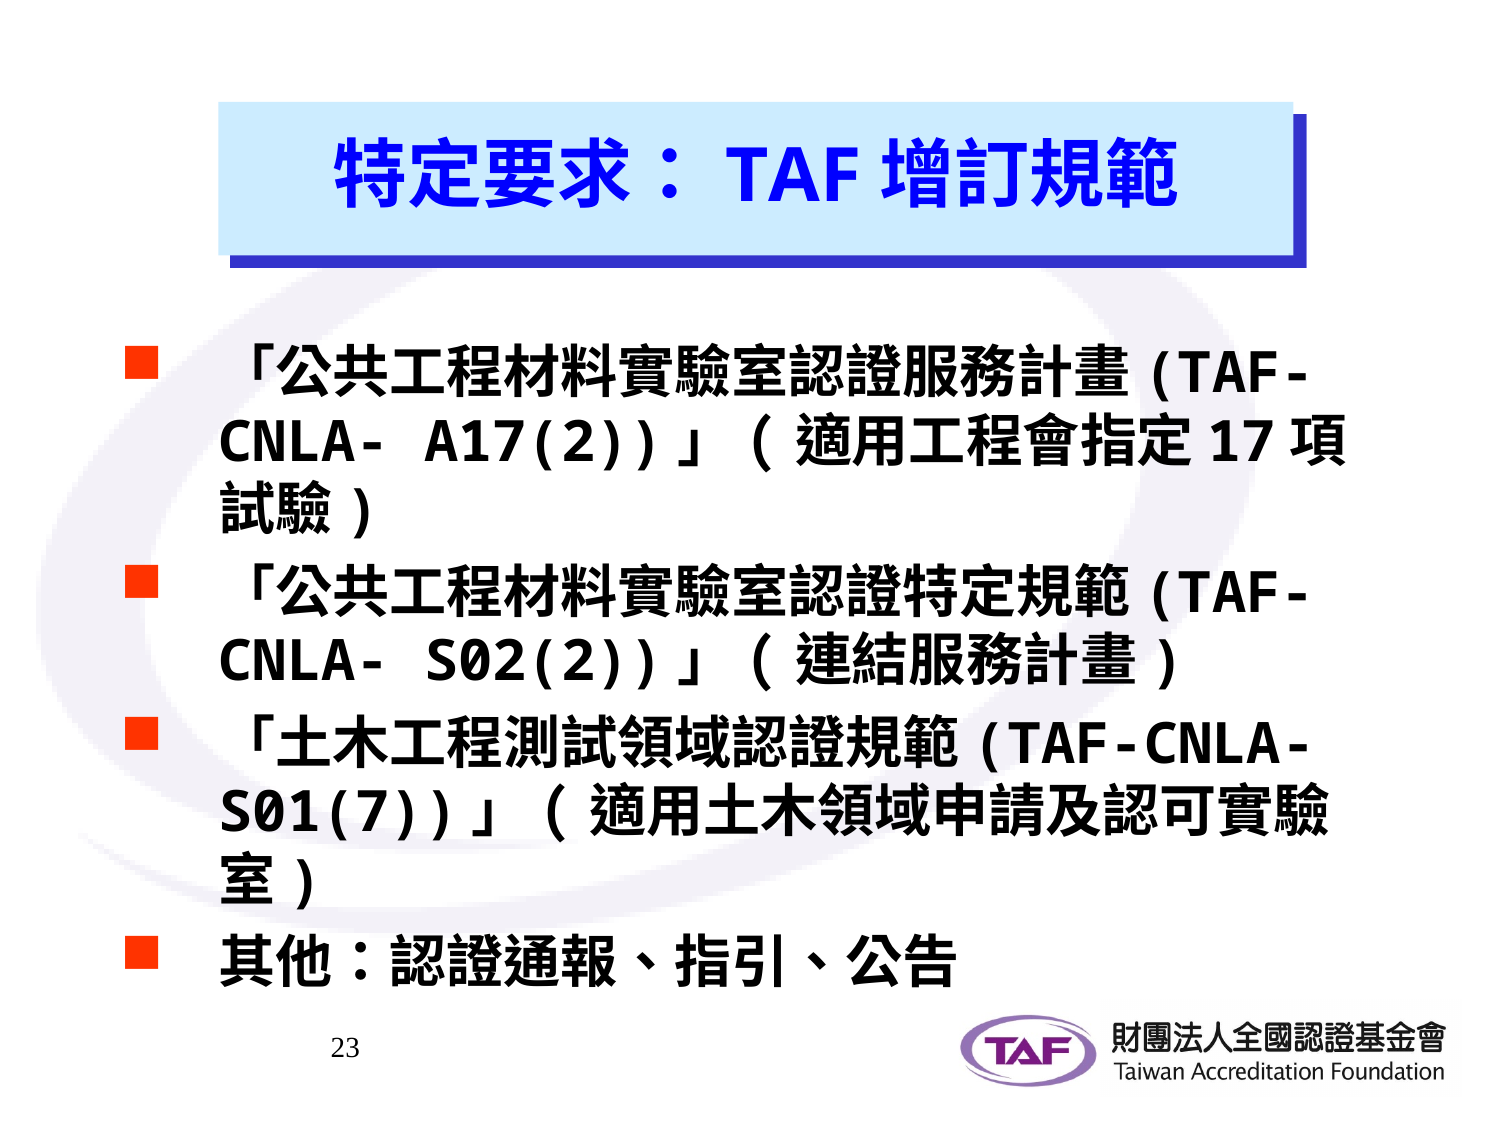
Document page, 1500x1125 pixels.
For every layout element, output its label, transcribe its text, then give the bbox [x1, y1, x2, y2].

text_box <編號> [199, 1021, 376, 1125]
picture [937, 999, 1462, 1097]
text_box 特定要求：TAF增訂規範 [218, 101, 1294, 256]
list 「公共工程材料實驗室認證服務計畫(TAF-CNLA- A17(2))」(適用工程會指定17項試驗) 「公共工程材料實驗室認證特定規範(TAF-CNLA- S02(2))」(連結服務計畫) 「土木工程測試領域認證規範(TAF-CNLA-S01(7))」(適用土木領域申請及認可實驗室) 其他：認證通報、指引、公告 [105, 328, 1381, 1004]
